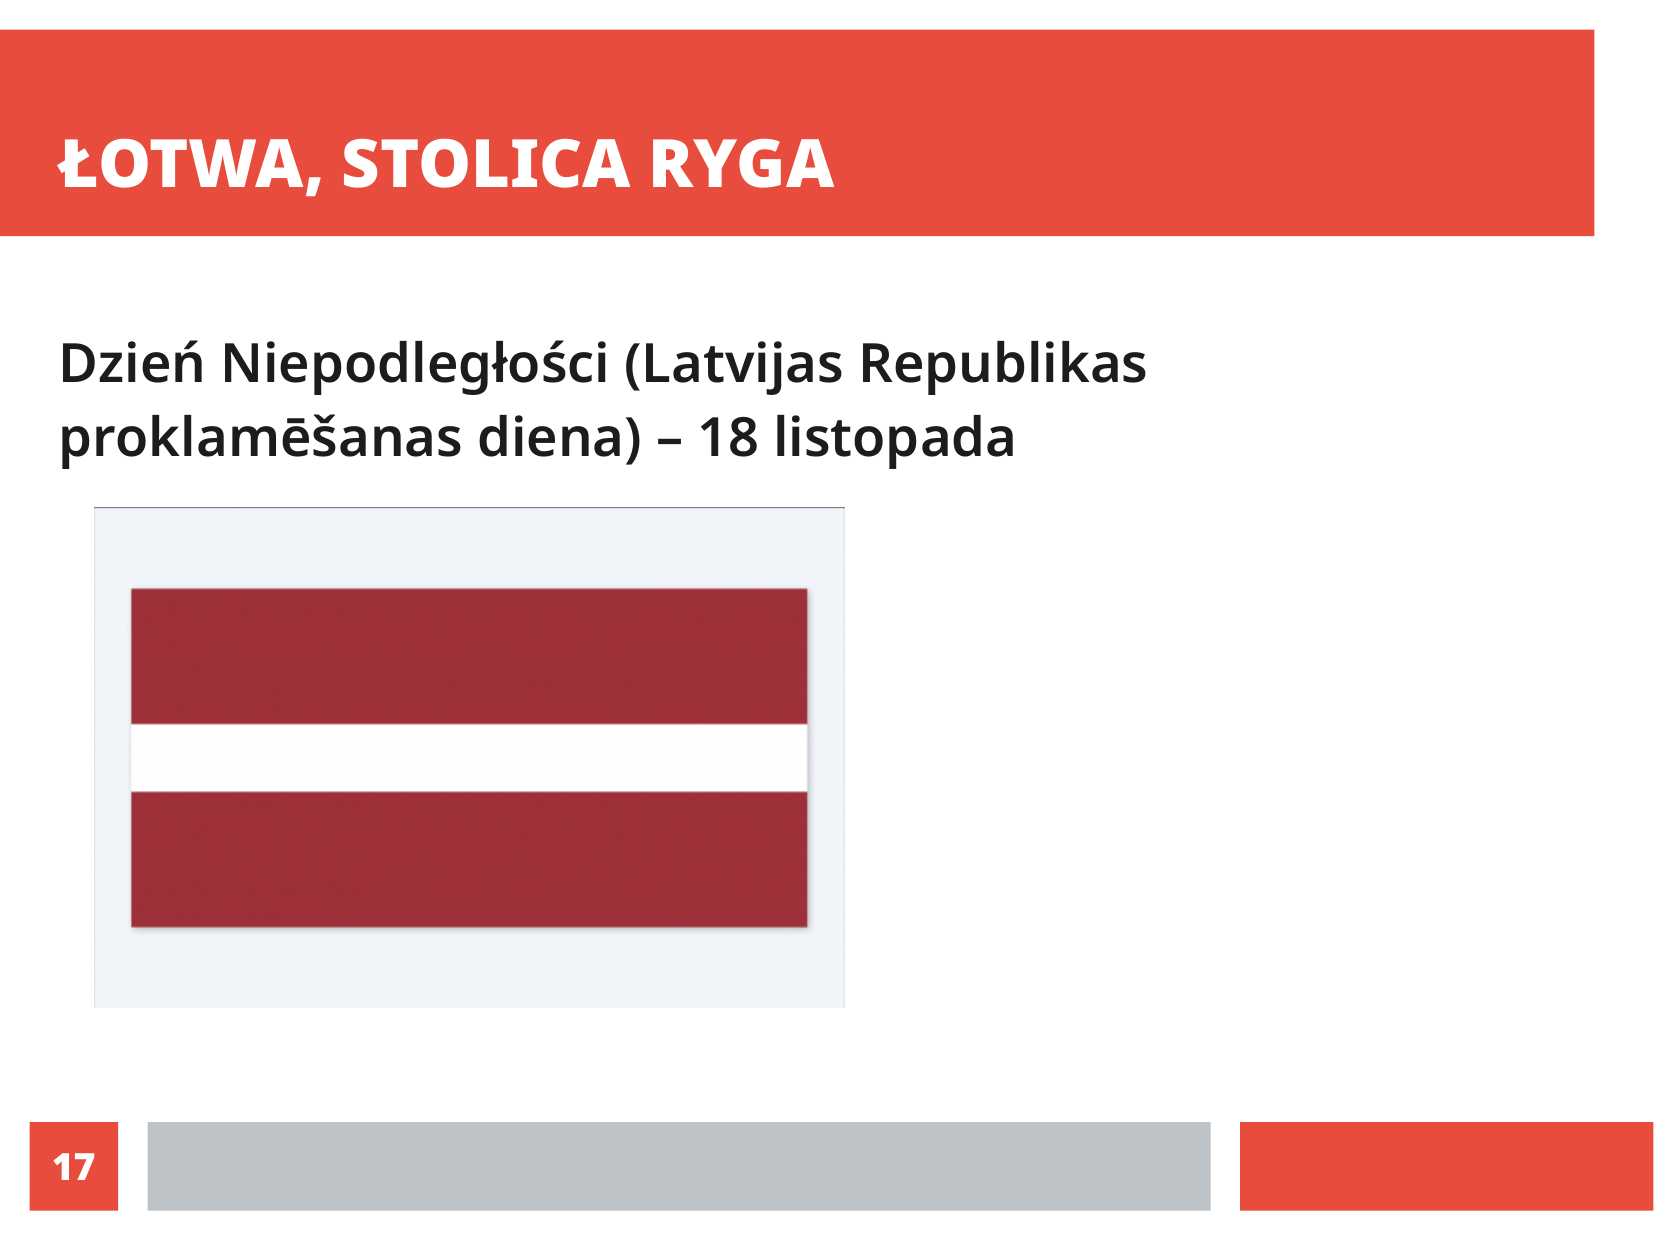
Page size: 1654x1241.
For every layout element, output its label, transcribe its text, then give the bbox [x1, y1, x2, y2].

title ŁOTWA, STOLICA RYGA [59, 59, 1595, 207]
list Dzień Niepodległości (Latvijas Republikas proklamēšanas diena) – 18 listopada [59, 324, 1565, 1093]
picture [94, 507, 845, 1008]
